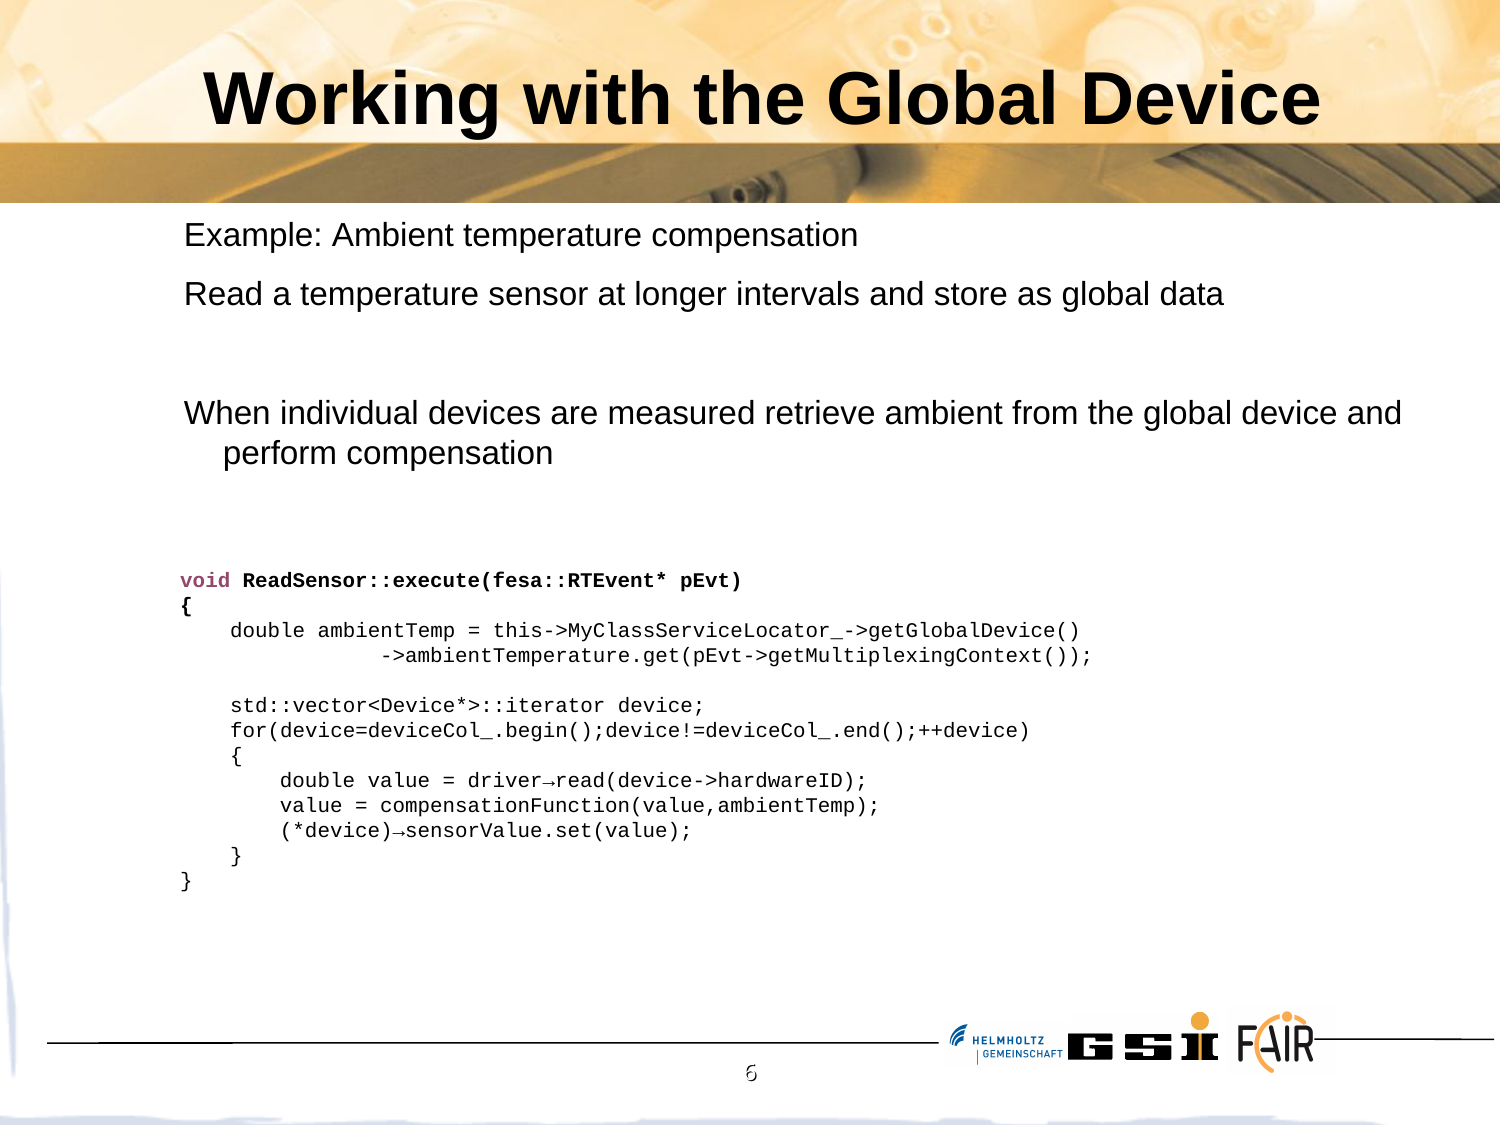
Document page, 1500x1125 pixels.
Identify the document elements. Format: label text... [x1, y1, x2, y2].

list Example: Ambient temperature compensation Read a temperature sensor at longer intervals and store as global data When individual devices are measured retrieve ambient from the global device and perform compensation [20, 205, 1462, 971]
title Working with the Global Device [127, 0, 1372, 231]
text_box void ReadSensor::execute(fesa::RTEvent* pEvt) { double ambientTemp = this->MyClassServiceLocator_->getGlobalDevice() ->ambientTemperature.get(pEvt->getMultiplexingContext()); std::vector<Device*>::iterator device; for(device=deviceCol_.begin();device!=deviceCol_.end();++device) { double value = driver→read(device->hardwareID); value = compensationFunction(value,ambientTemp); (*device)→sensorValue.set(value); } } [165, 559, 1313, 1117]
picture [0, 0, 1500, 1125]
